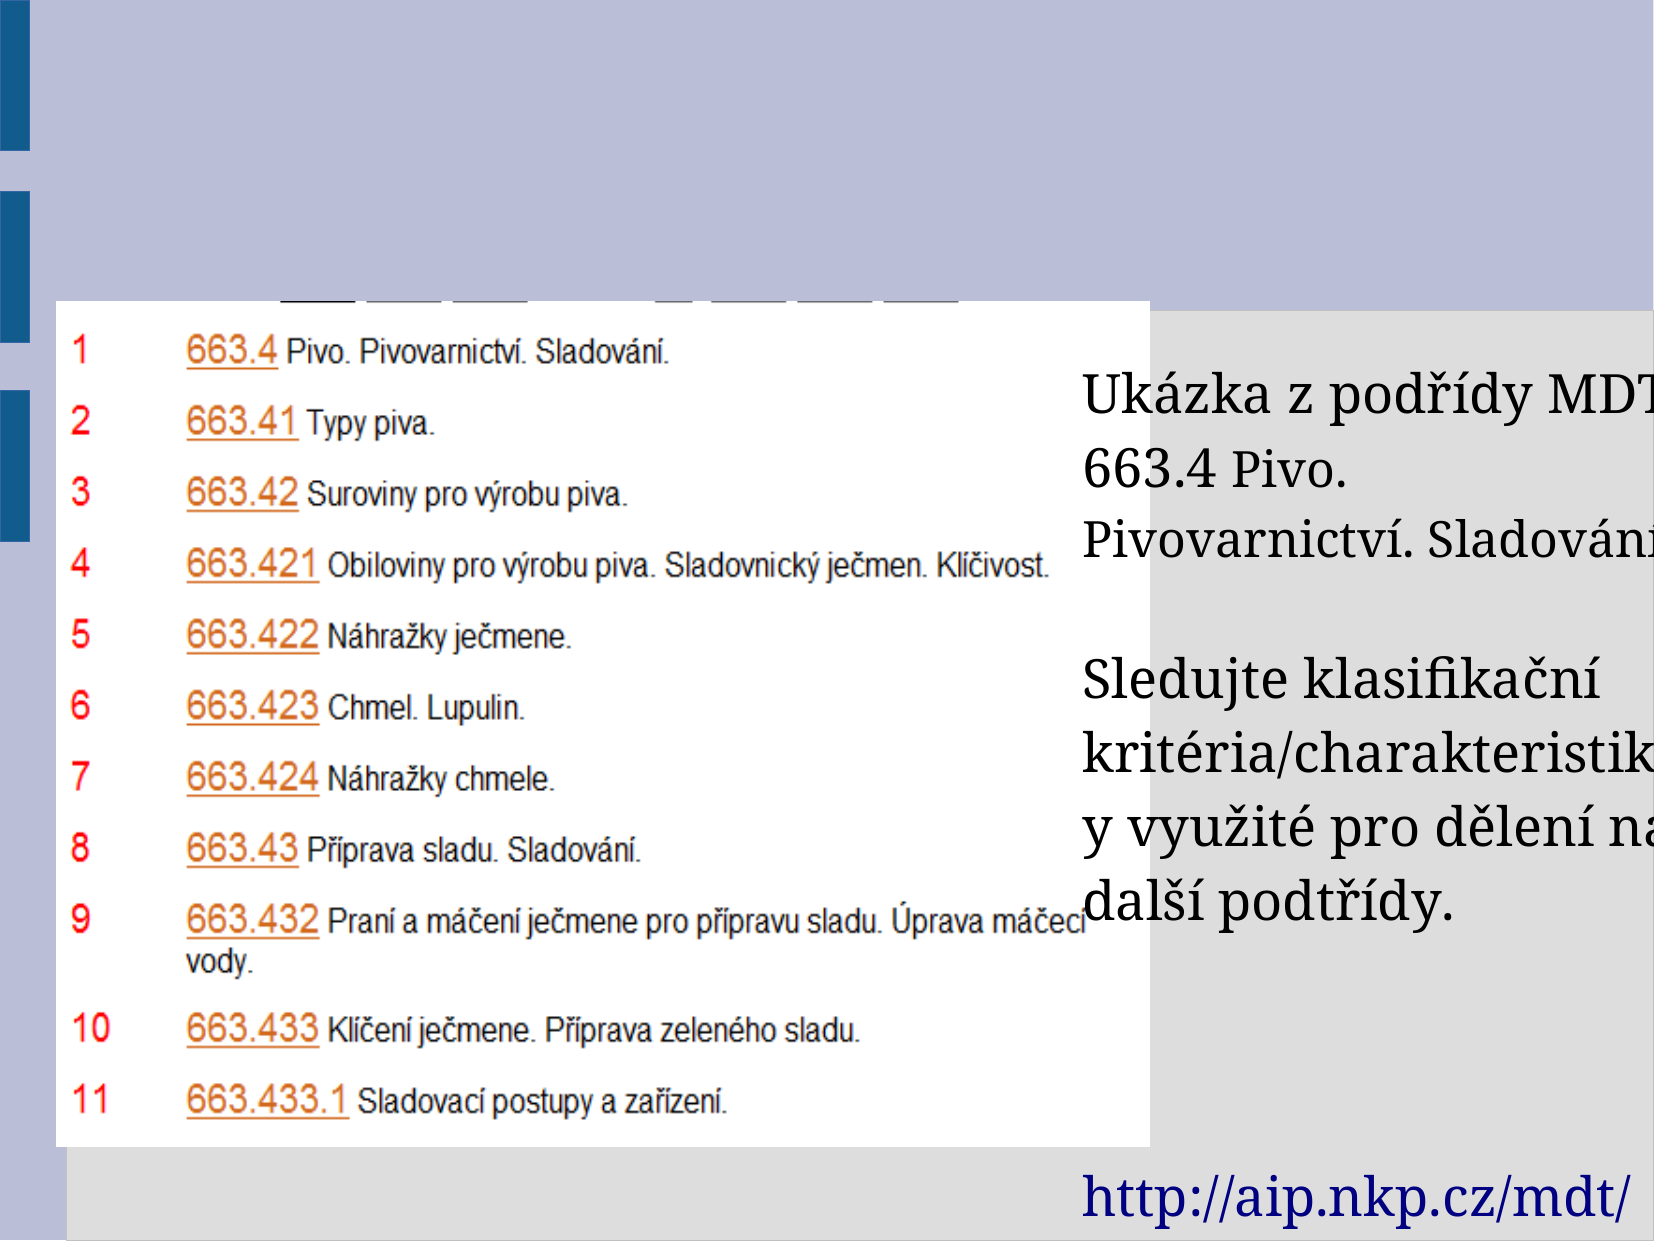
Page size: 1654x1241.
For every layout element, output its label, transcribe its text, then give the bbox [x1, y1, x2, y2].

picture [56, 301, 1150, 1147]
list Ukázka z podřídy MDT 663.4 Pivo. Pivovarnictví. Sladování. Sledujte klasifikační kritéria/charakteristiky využité pro dělení na další podtřídy. http://aip.nkp.cz/mdt/ [1082, 355, 1654, 1123]
